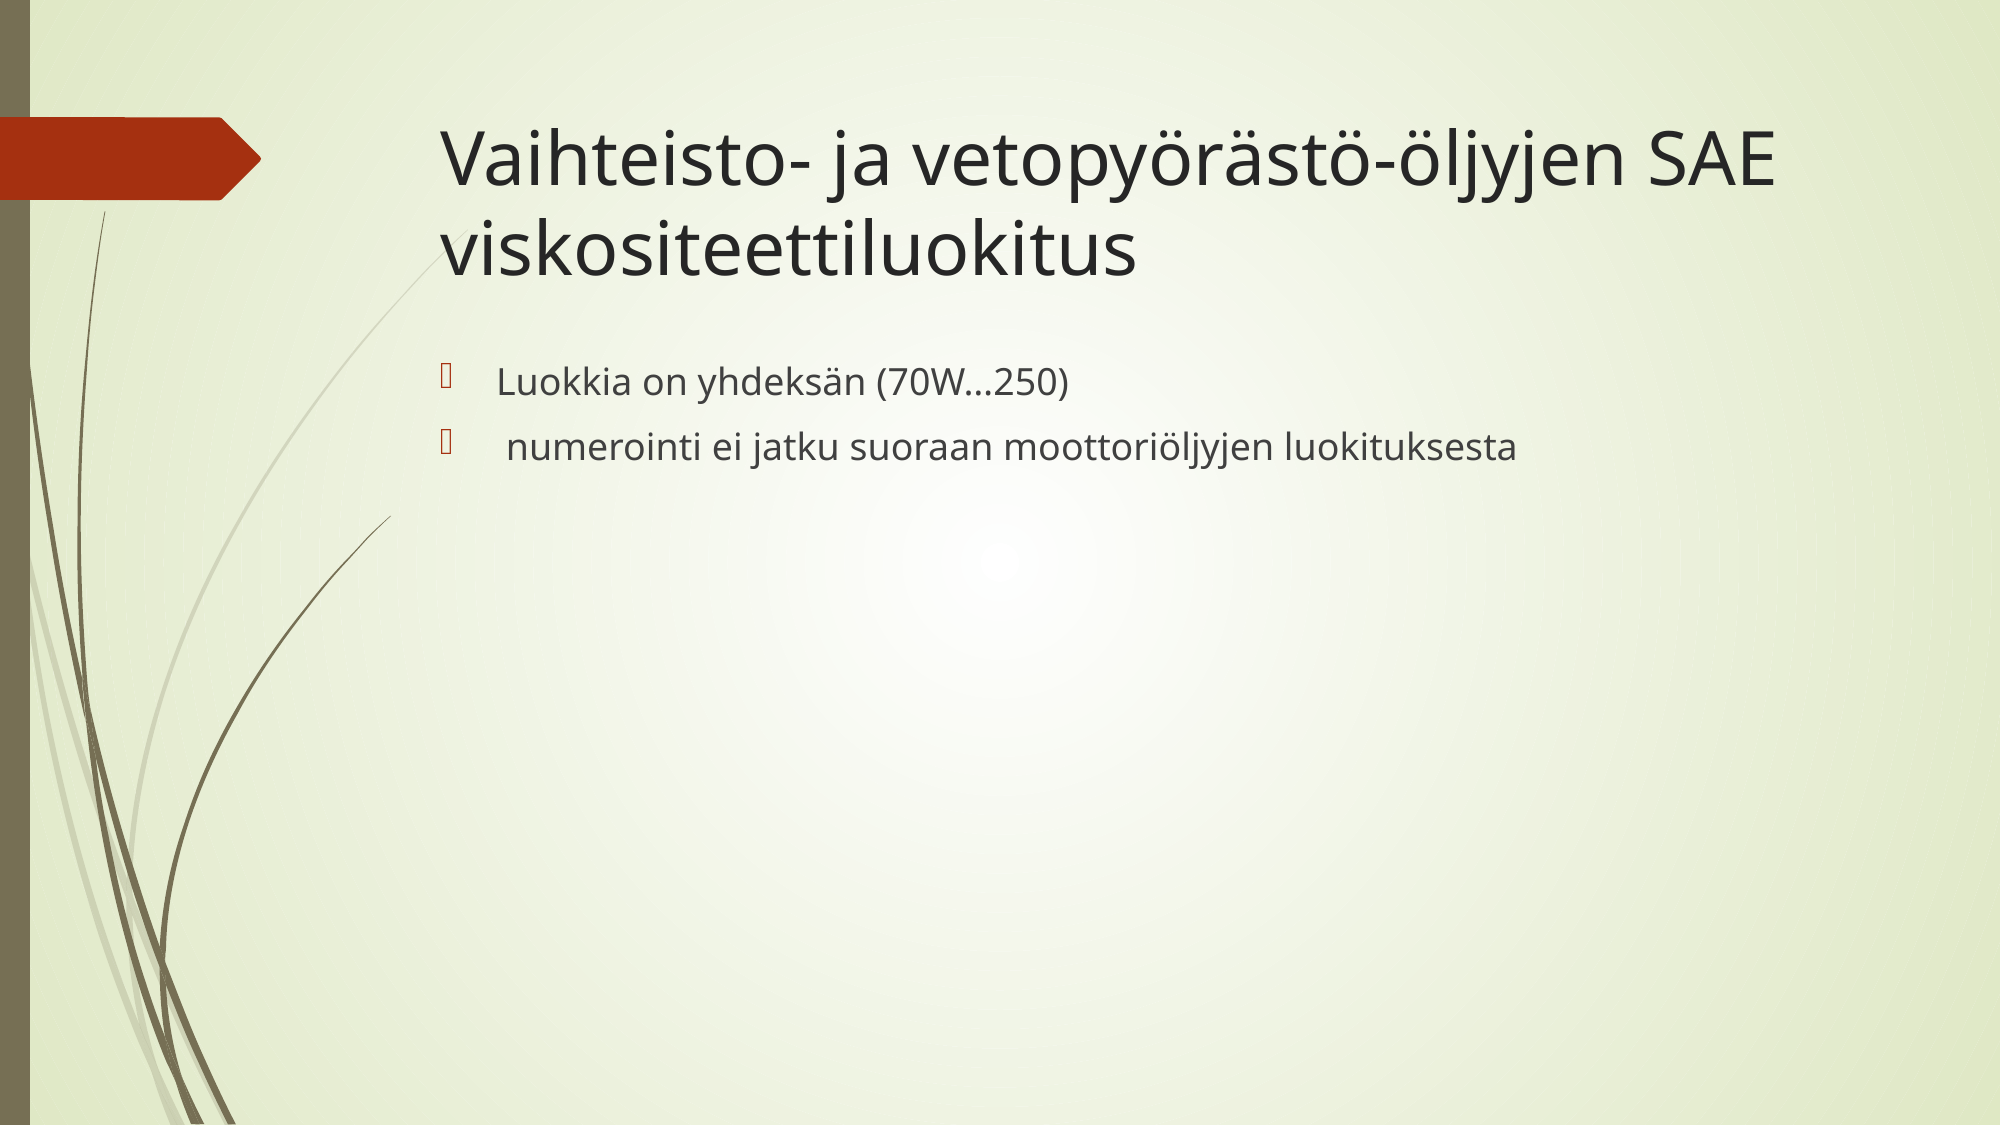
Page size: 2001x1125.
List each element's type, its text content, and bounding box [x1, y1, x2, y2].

list Luokkia on yhdeksän (70W…250) numerointi ei jatku suoraan moottoriöljyjen luokituksesta [424, 350, 1888, 970]
title Vaihteisto- ja vetopyörästö-öljyjen SAE viskositeettiluokitus [425, 102, 1888, 313]
